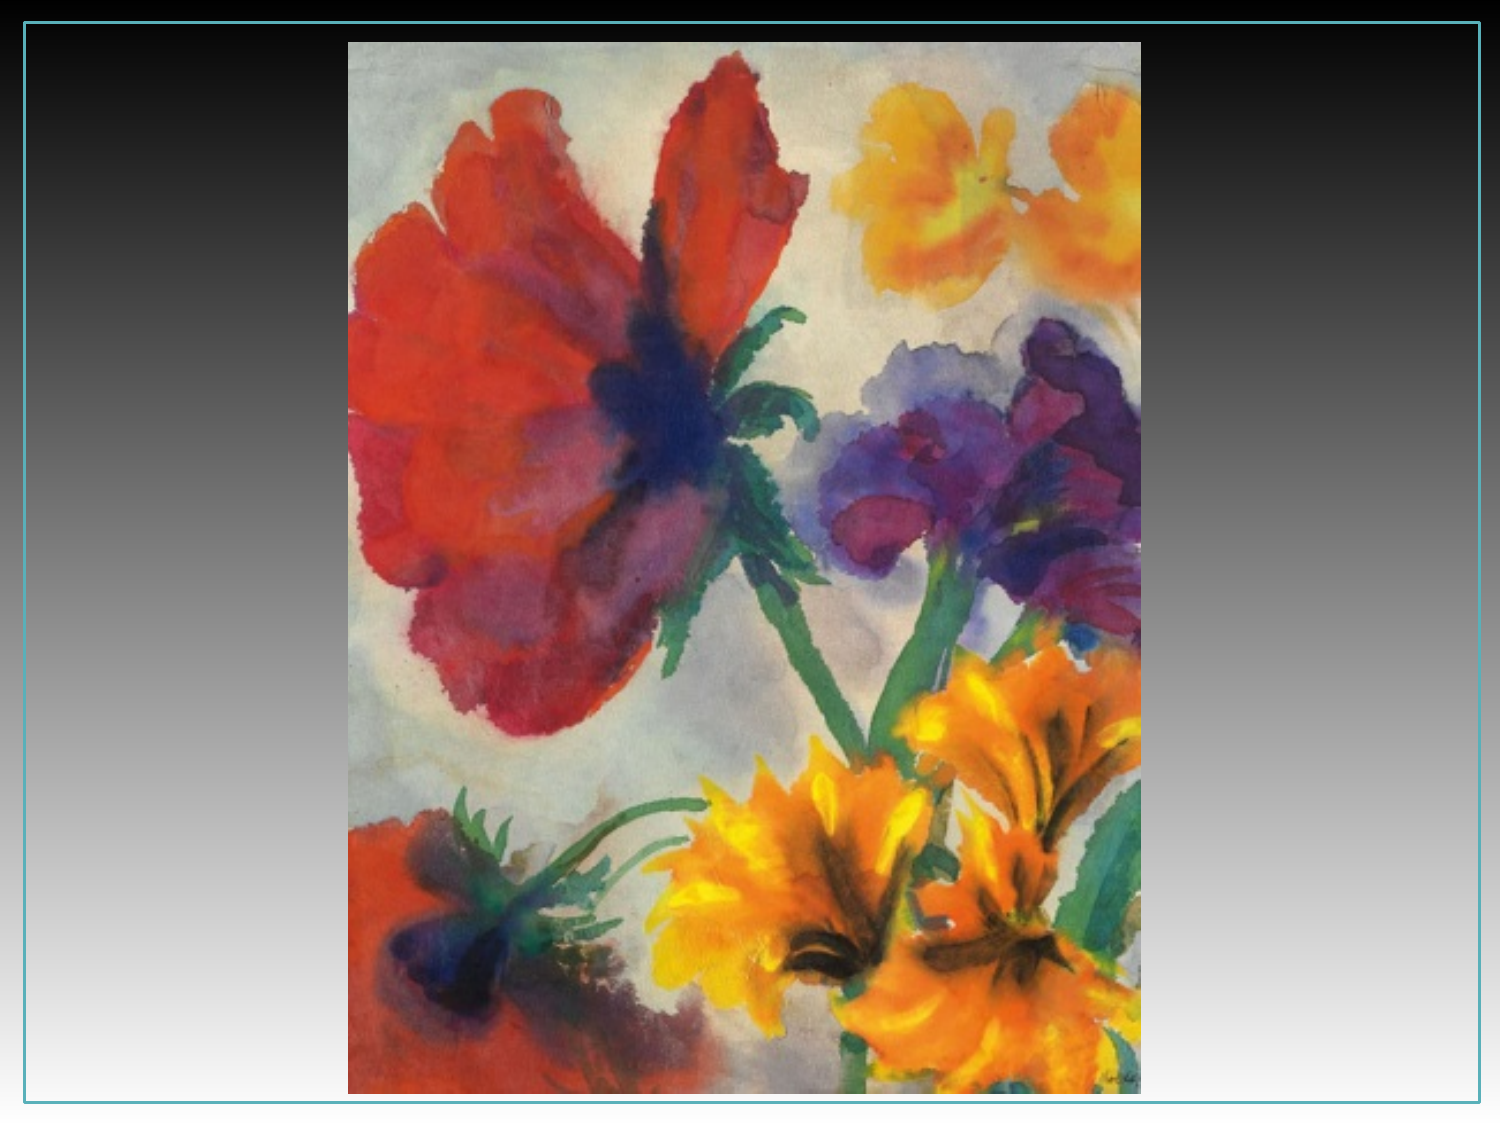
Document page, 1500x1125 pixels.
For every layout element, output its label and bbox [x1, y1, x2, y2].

picture [348, 42, 1141, 1094]
